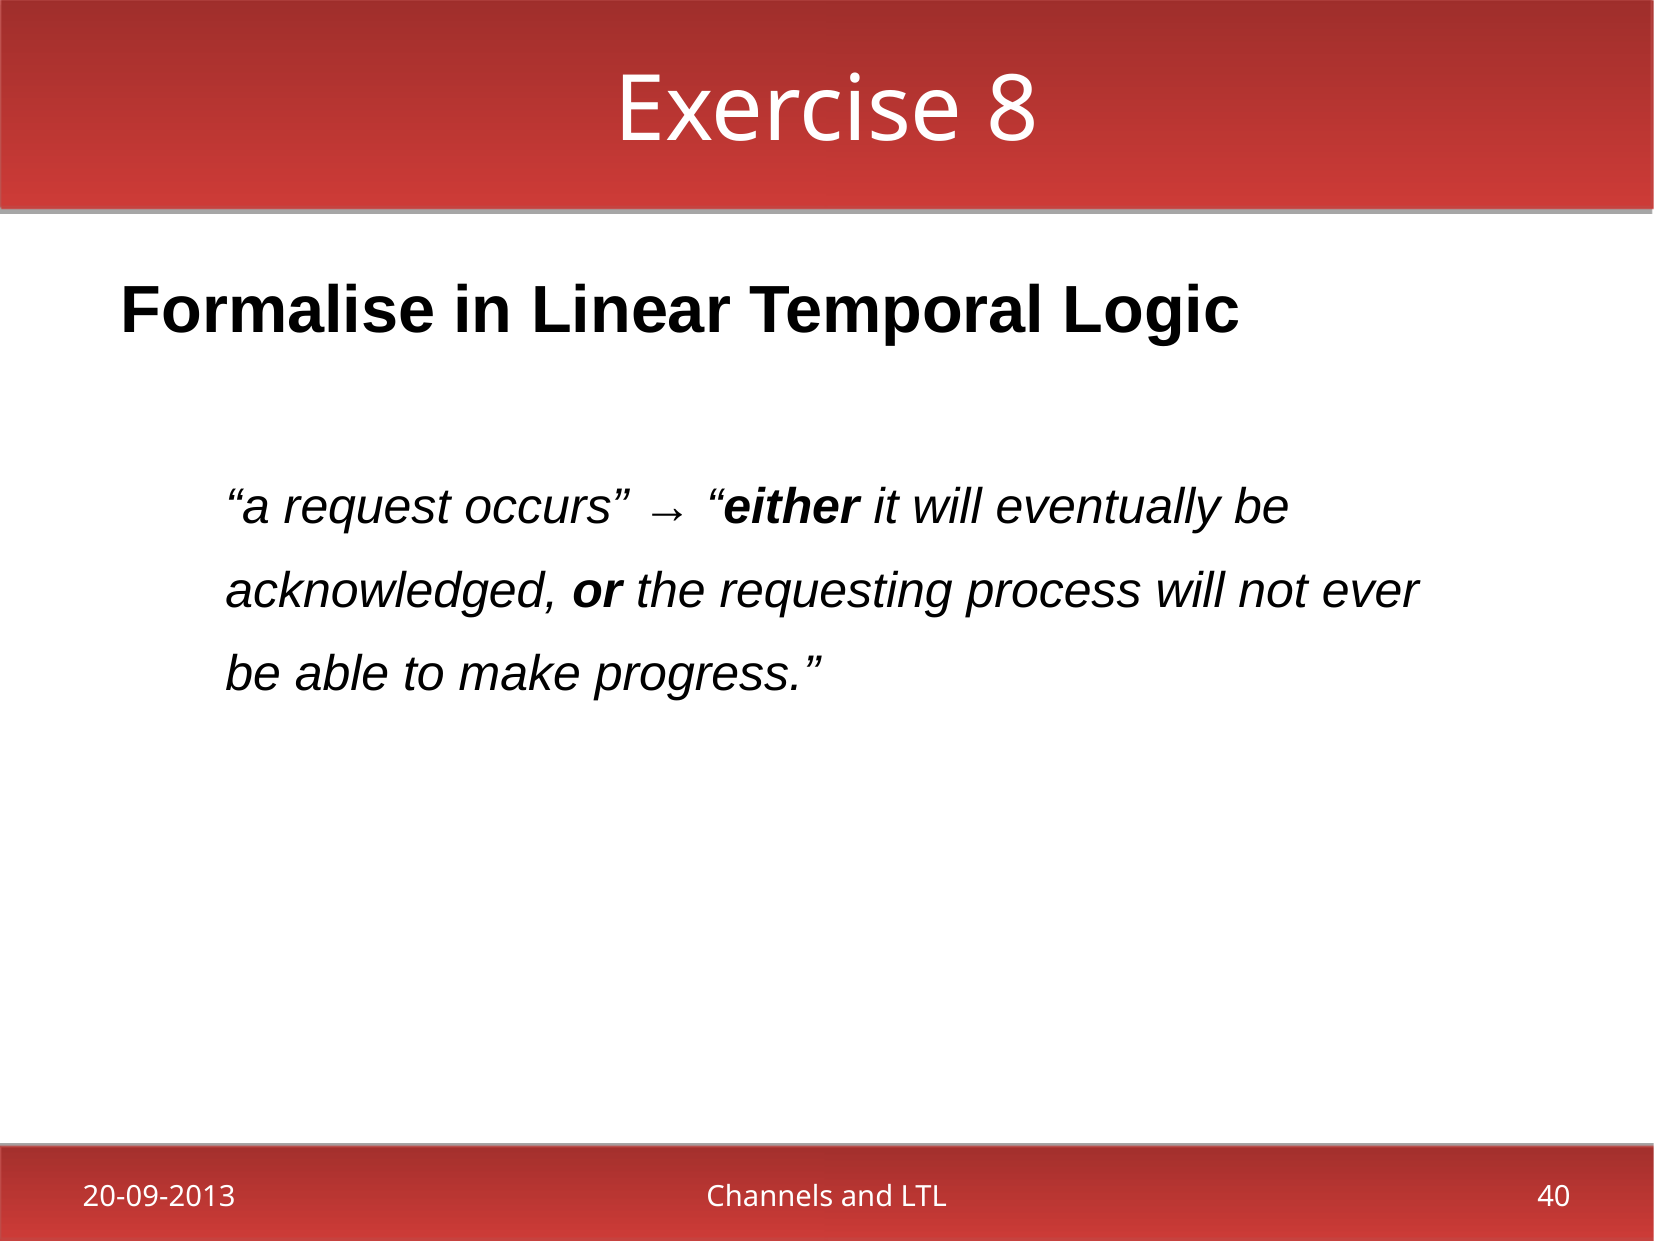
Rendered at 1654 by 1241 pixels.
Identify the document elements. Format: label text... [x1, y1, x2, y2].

title Exercise 8 [59, 31, 1595, 178]
picture [0, 0, 1654, 214]
text_box Formalise in Linear Temporal Logic [105, 264, 1259, 355]
picture [0, 1143, 1654, 1241]
text_box “a request occurs” → “either it will eventually be acknowledged, or the requesting process will not ever be able to make progress.” [210, 442, 1444, 681]
